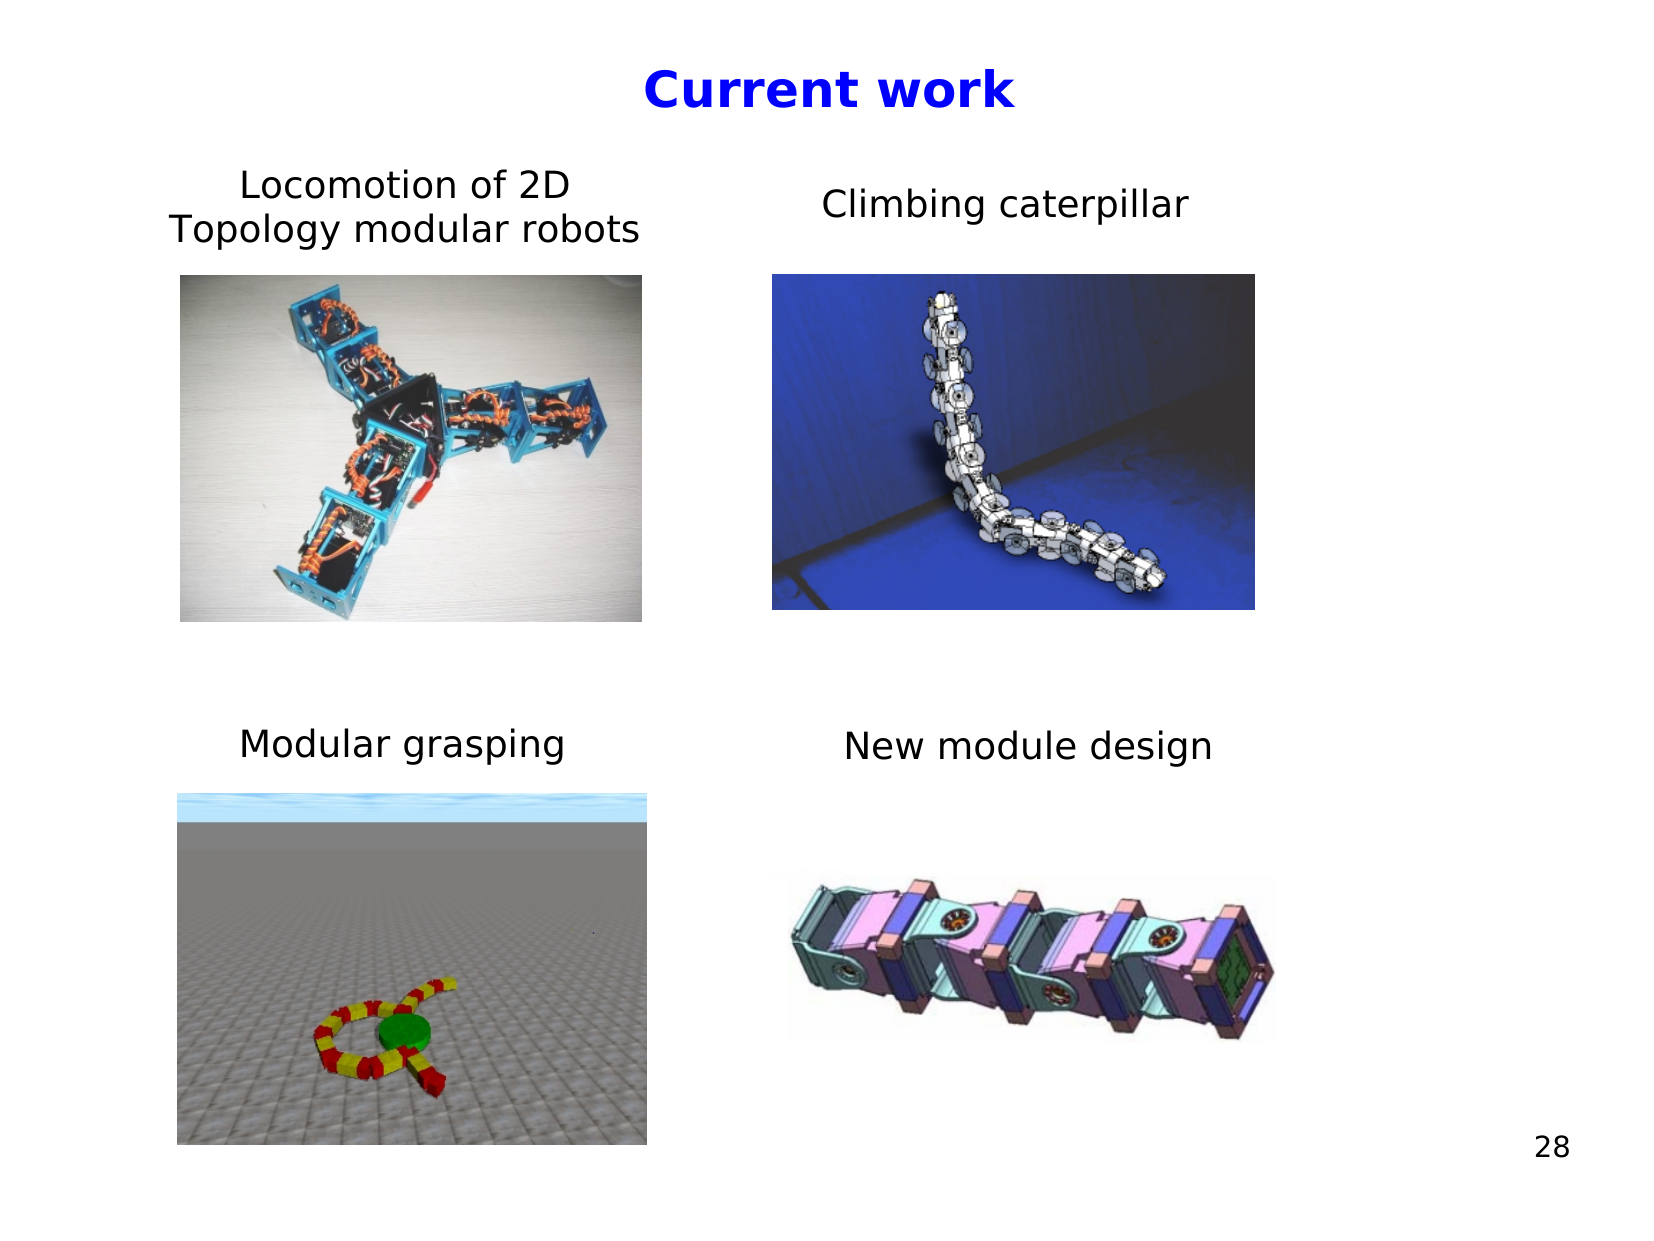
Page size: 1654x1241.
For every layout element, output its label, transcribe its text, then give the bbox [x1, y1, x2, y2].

picture [177, 793, 647, 1145]
text_box Modular grasping [223, 715, 581, 774]
picture [769, 869, 1279, 1045]
text_box Current work [629, 53, 1031, 127]
picture [180, 275, 642, 622]
text_box New module design [828, 717, 1229, 776]
text_box Climbing caterpillar [806, 175, 1205, 234]
picture [772, 274, 1255, 610]
text_box Locomotion of 2D Topology modular robots [154, 156, 656, 259]
